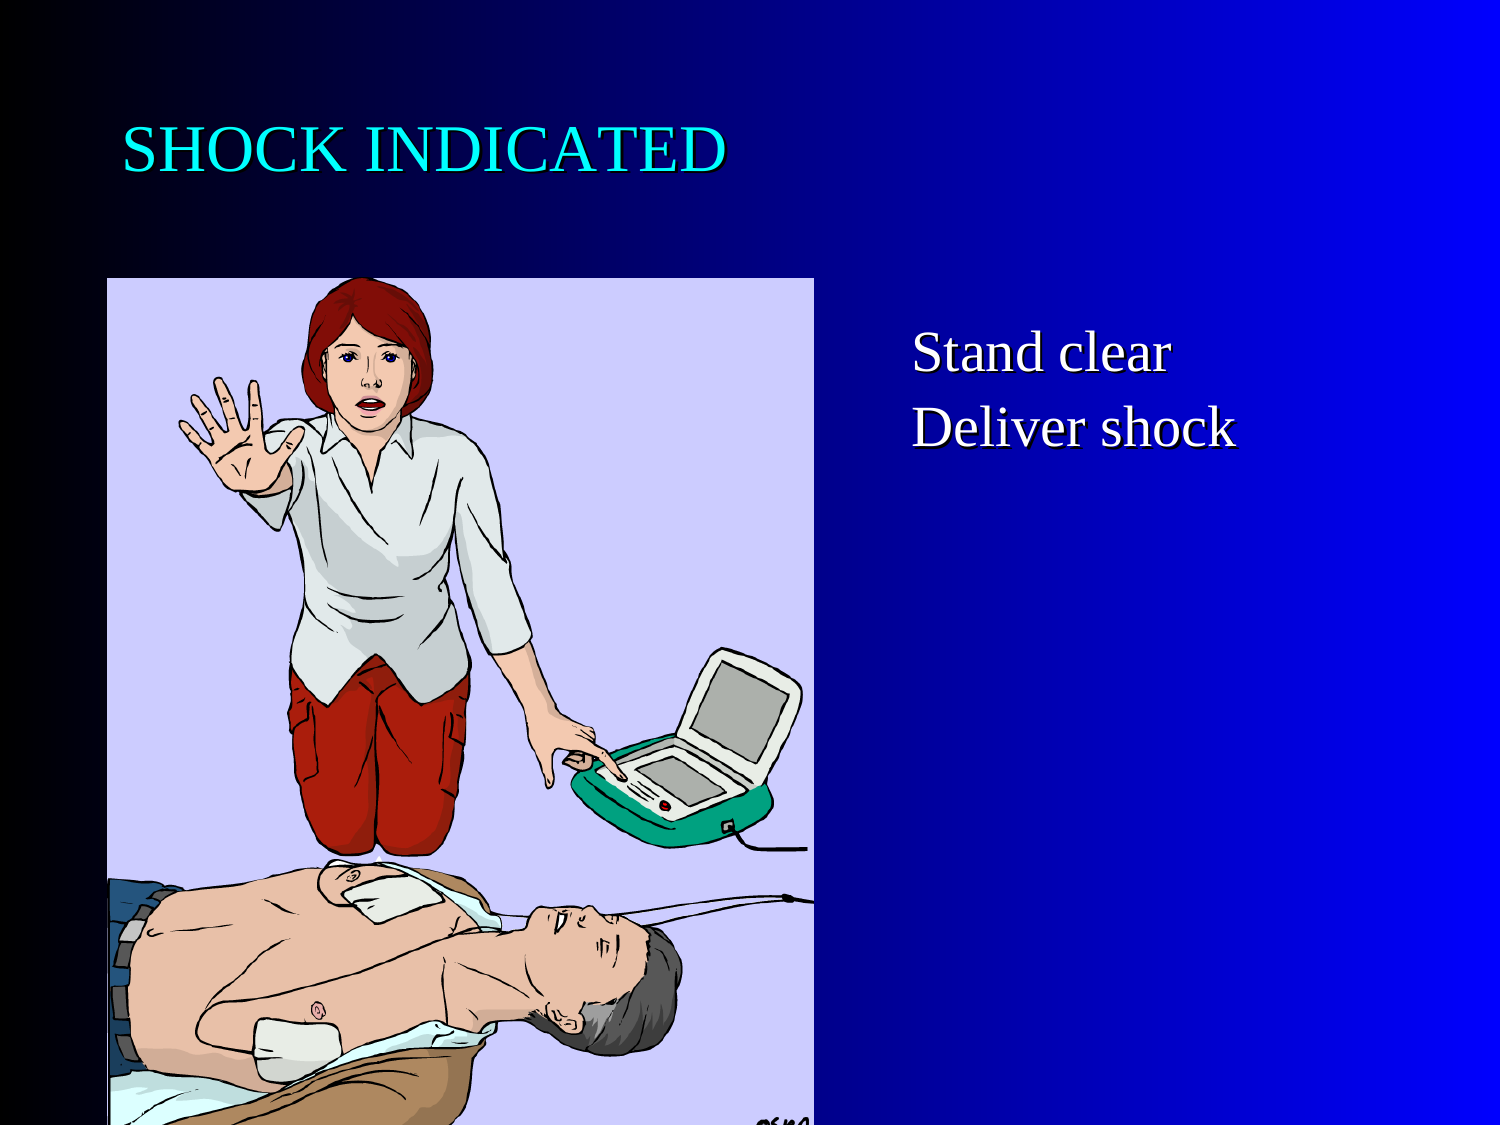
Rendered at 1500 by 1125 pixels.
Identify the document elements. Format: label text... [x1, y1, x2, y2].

title SHOCK INDICATED [121, 54, 1500, 246]
picture [107, 277, 814, 1125]
list Stand clear Deliver shock [911, 322, 1500, 1116]
